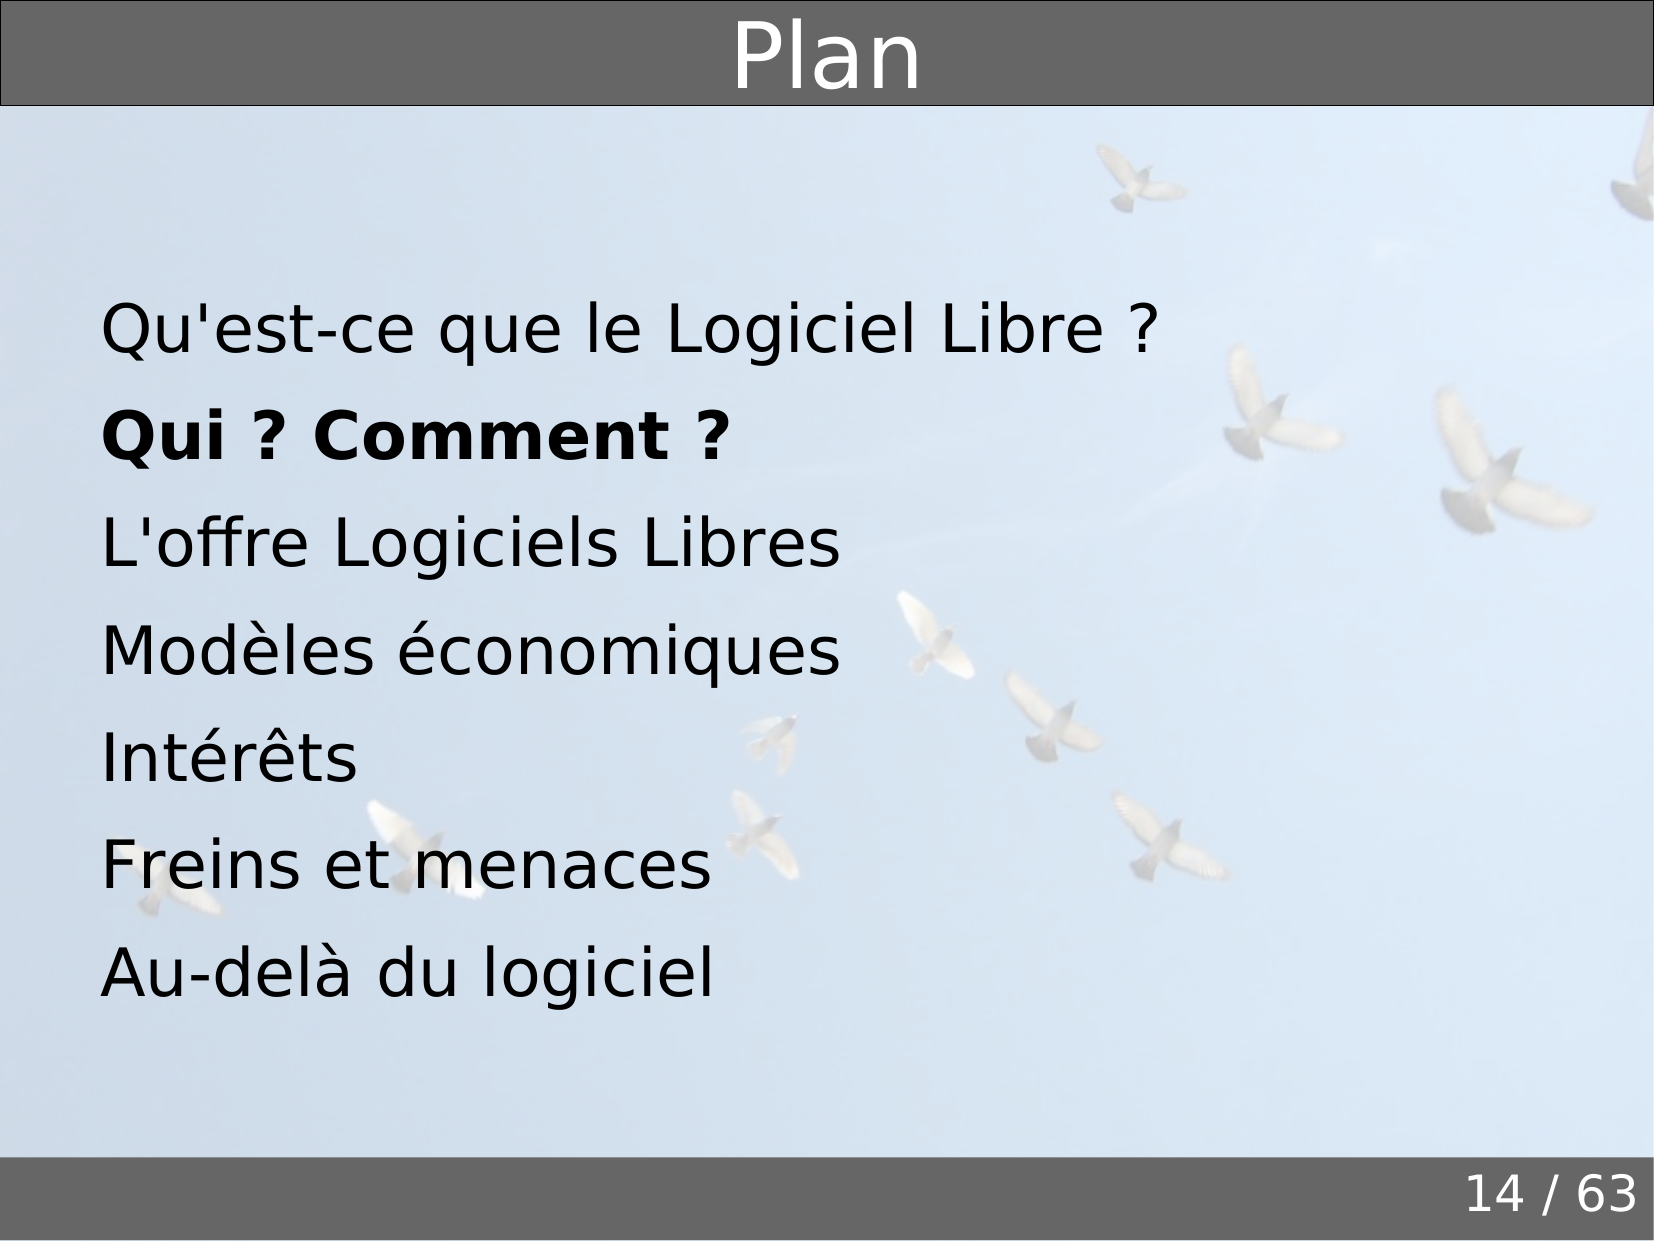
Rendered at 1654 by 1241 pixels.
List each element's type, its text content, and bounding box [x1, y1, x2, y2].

title Plan [0, 2, 1654, 110]
list Qu'est-ce que le Logiciel Libre ? Qui ? Comment ? L'offre Logiciels Libres Modèles économiques Intérêts Freins et menaces Au-delà du logiciel [82, 290, 1571, 1094]
